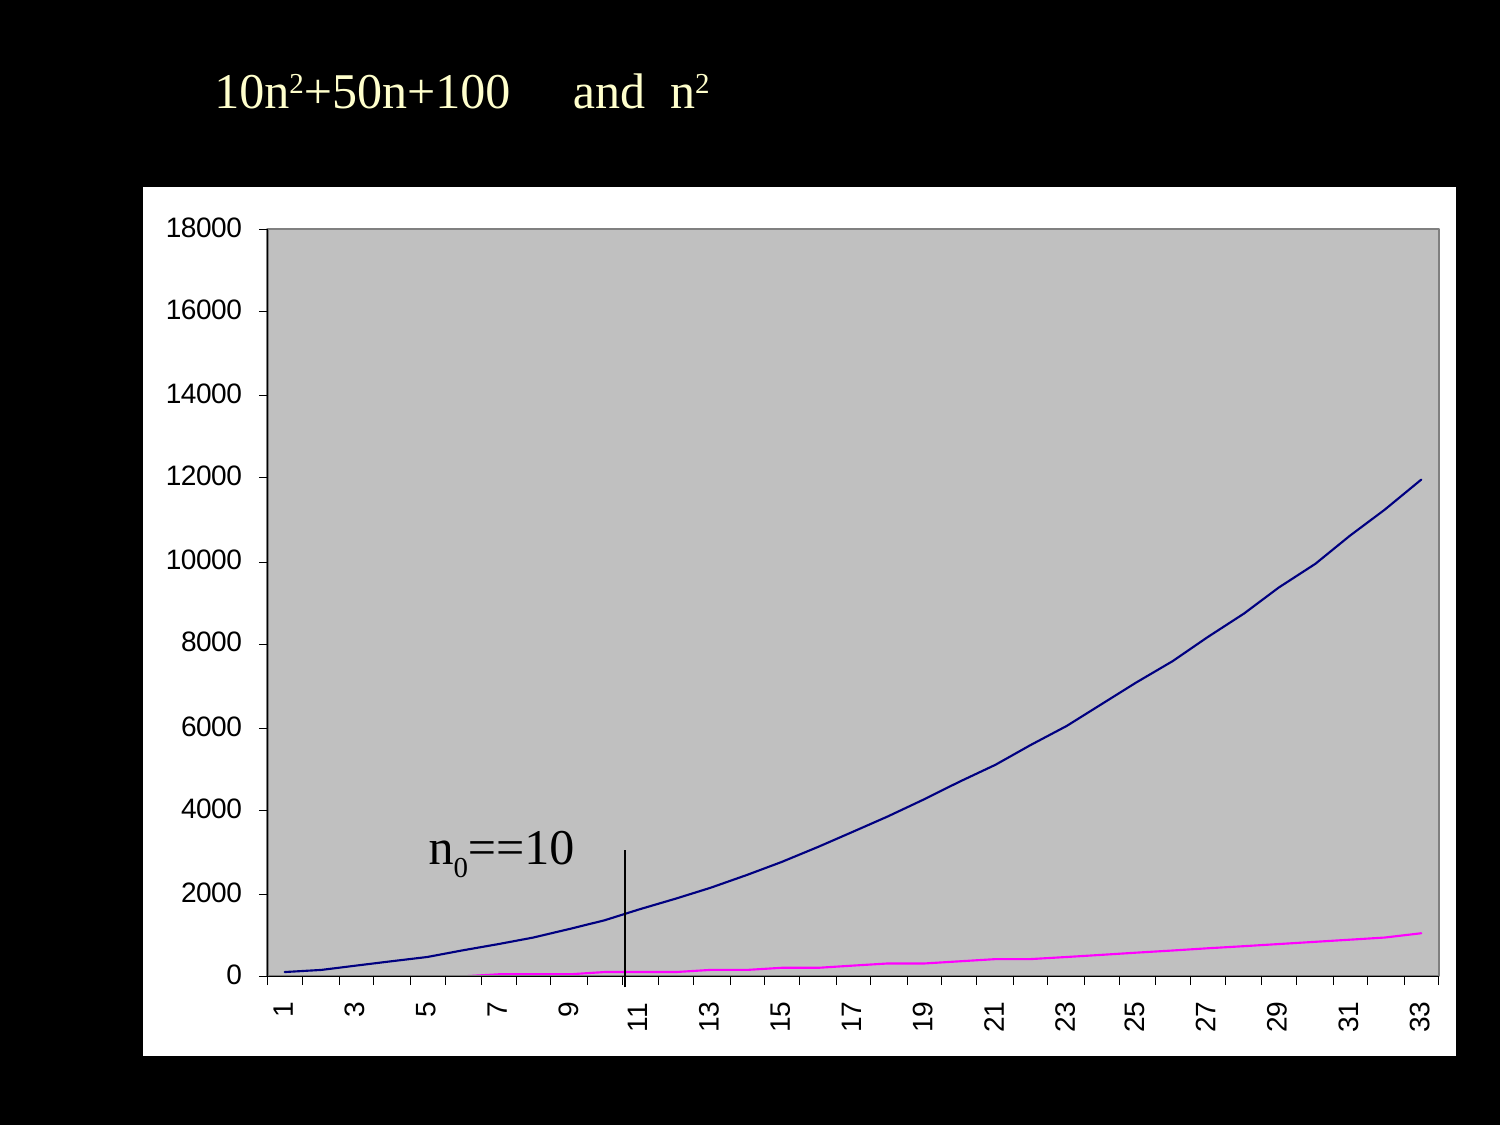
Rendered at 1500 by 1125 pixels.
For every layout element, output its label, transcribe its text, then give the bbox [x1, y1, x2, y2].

text_box 10n2+50n+100 and n2 [199, 56, 725, 128]
text_box n0==10 [413, 812, 590, 892]
chart [131, 174, 1469, 1068]
